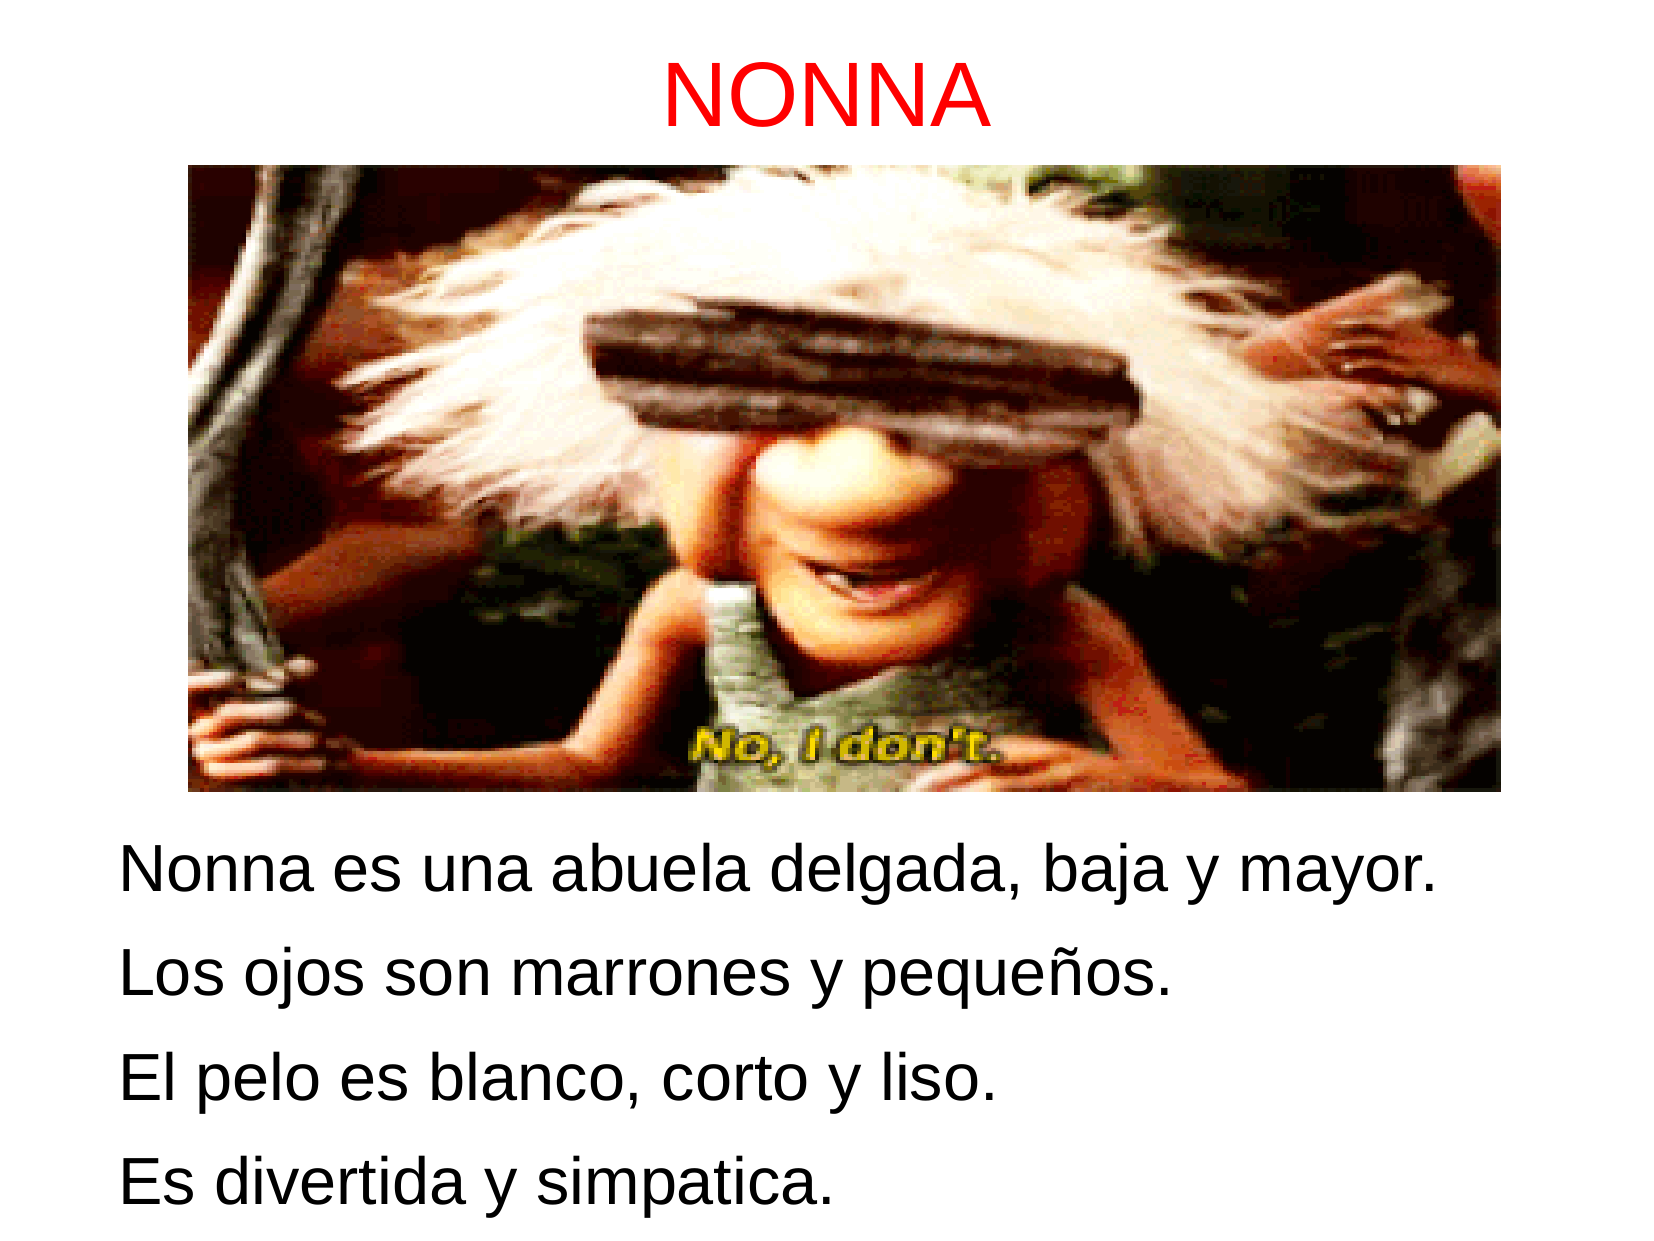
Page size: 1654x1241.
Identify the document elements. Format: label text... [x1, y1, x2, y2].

picture [188, 165, 1501, 792]
title NONNA [82, 0, 1571, 225]
list Nonna es una abuela delgada, baja y mayor. Los ojos son marrones y pequeños. El pelo es blanco, corto y liso. Es divertida y simpatica. [47, 830, 1630, 1218]
